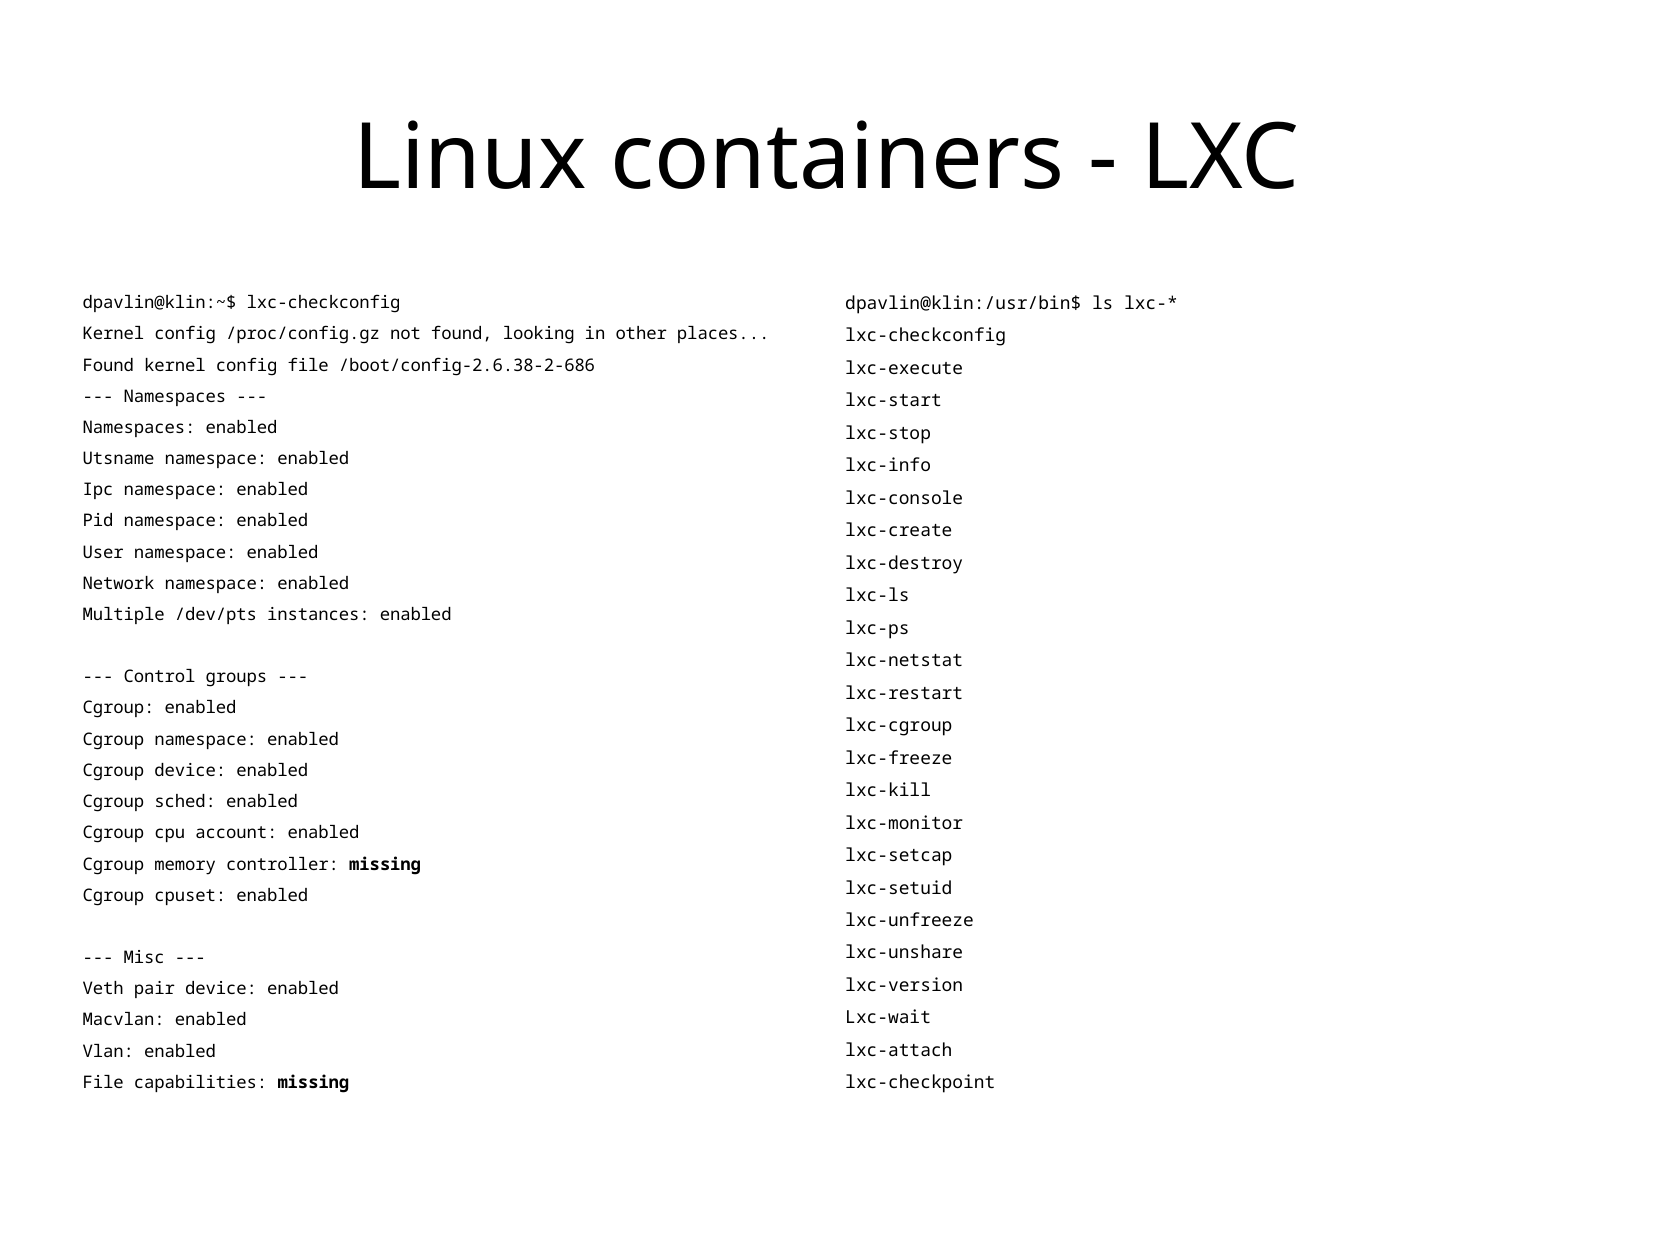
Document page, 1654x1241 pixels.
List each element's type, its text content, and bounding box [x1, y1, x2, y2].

list dpavlin@klin:~$ lxc-checkconfig Kernel config /proc/config.gz not found, looking in other places... Found kernel config file /boot/config-2.6.38-2-686 --- Namespaces --- Namespaces: enabled Utsname namespace: enabled Ipc namespace: enabled Pid namespace: enabled User namespace: enabled Network namespace: enabled Multiple /dev/pts instances: enabled --- Control groups --- Cgroup: enabled Cgroup namespace: enabled Cgroup device: enabled Cgroup sched: enabled Cgroup cpu account: enabled Cgroup memory controller: missing Cgroup cpuset: enabled --- Misc --- Veth pair device: enabled Macvlan: enabled Vlan: enabled File capabilities: missing [82, 290, 809, 1109]
list dpavlin@klin:/usr/bin$ ls lxc-* lxc-checkconfig lxc-execute lxc-start lxc-stop lxc-info lxc-console lxc-create lxc-destroy lxc-ls lxc-ps lxc-netstat lxc-restart lxc-cgroup lxc-freeze lxc-kill lxc-monitor lxc-setcap lxc-setuid lxc-unfreeze lxc-unshare lxc-version Lxc-wait lxc-attach lxc-checkpoint [845, 290, 1572, 1109]
title Linux containers - LXC [82, 49, 1571, 257]
